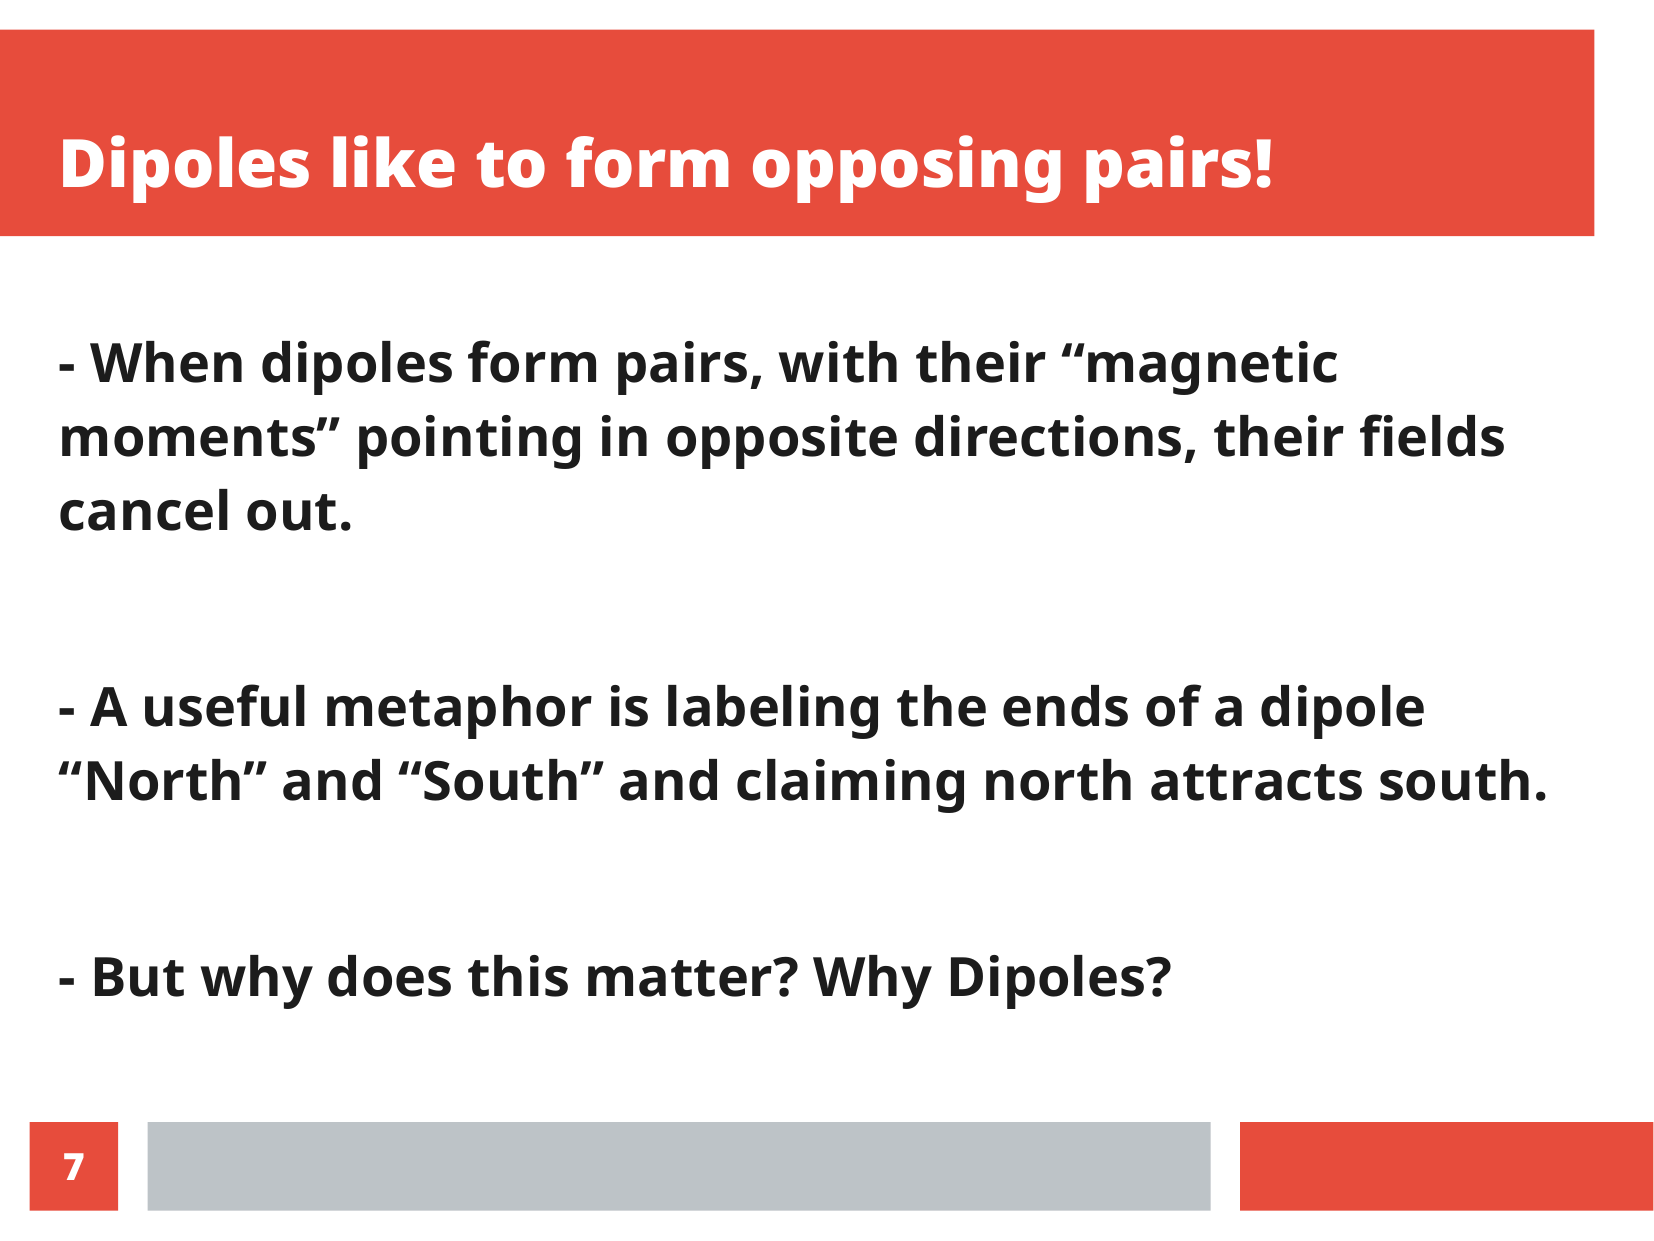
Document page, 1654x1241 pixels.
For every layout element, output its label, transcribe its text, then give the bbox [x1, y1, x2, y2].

list - When dipoles form pairs, with their “magnetic moments” pointing in opposite directions, their fields cancel out. - A useful metaphor is labeling the ends of a dipole “North” and “South” and claiming north attracts south. - But why does this matter? Why Dipoles? [59, 324, 1565, 1093]
title Dipoles like to form opposing pairs! [59, 59, 1595, 207]
